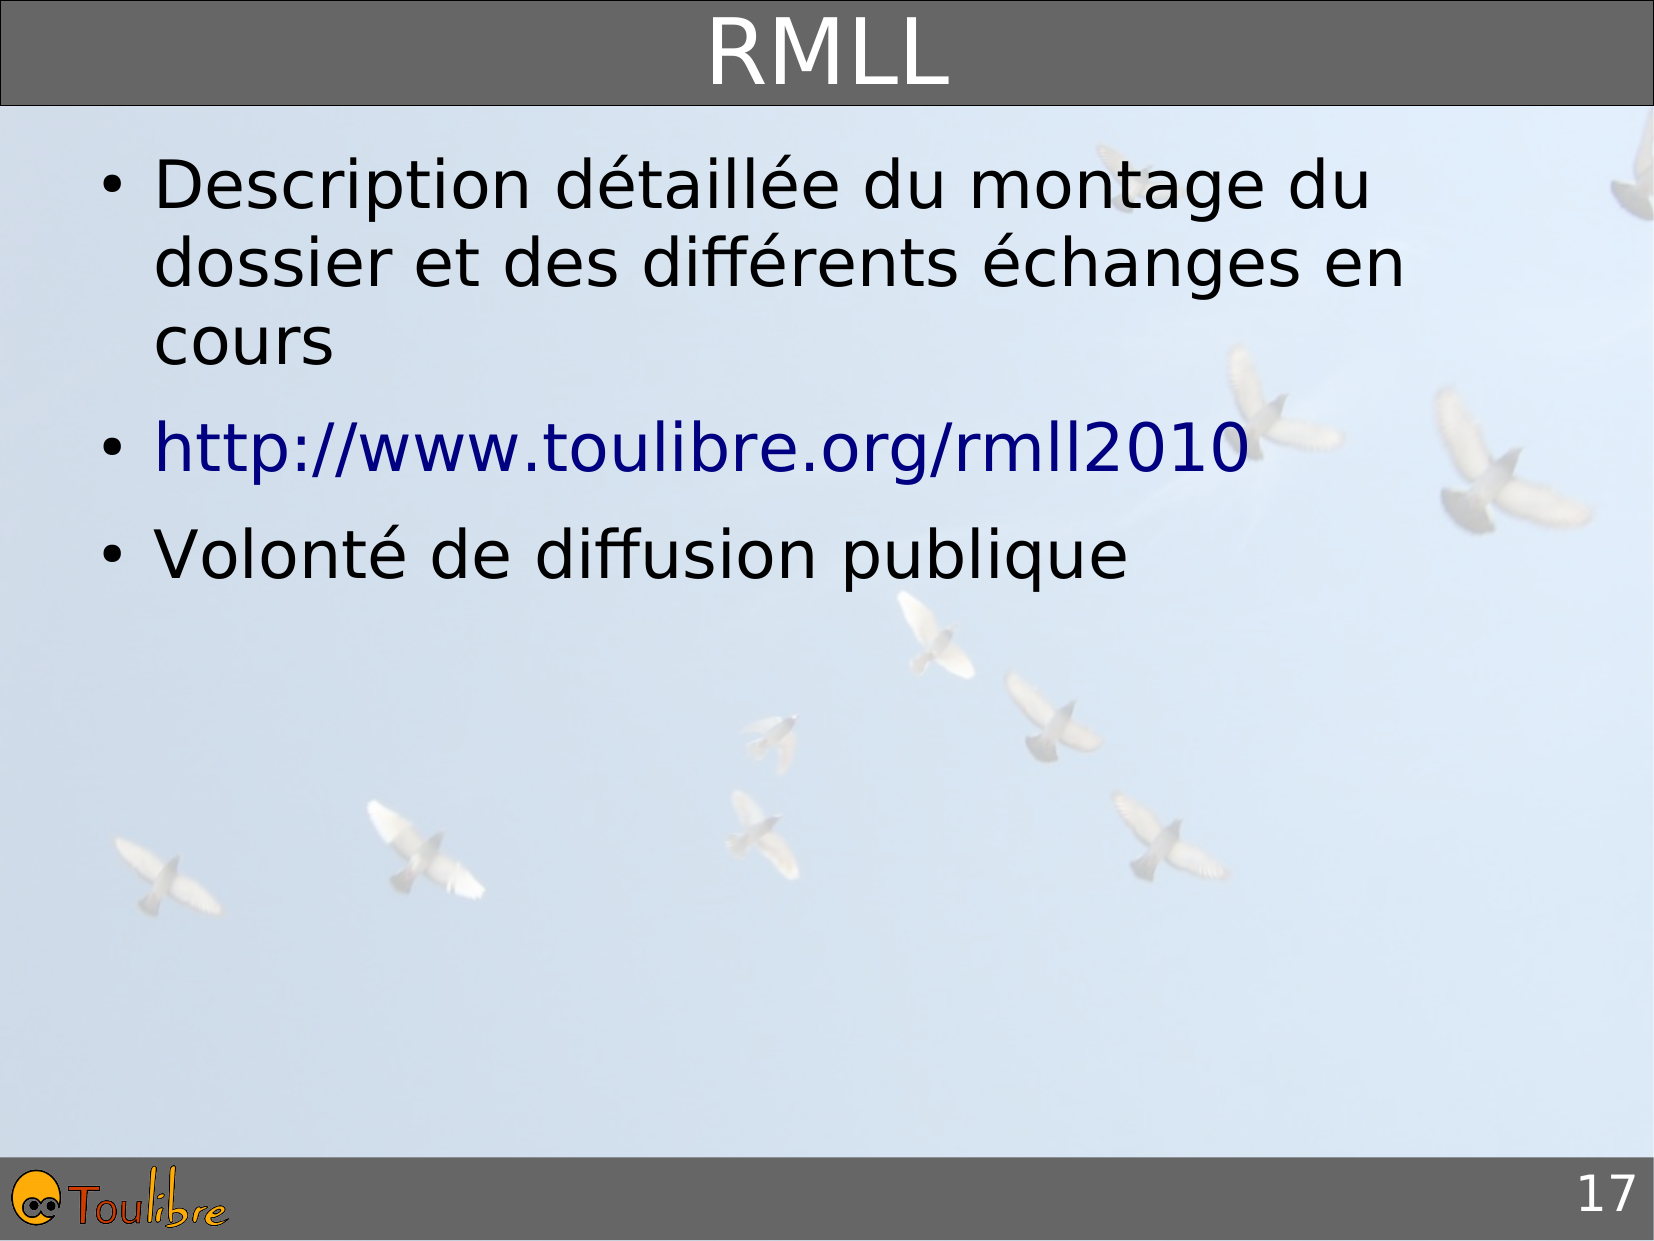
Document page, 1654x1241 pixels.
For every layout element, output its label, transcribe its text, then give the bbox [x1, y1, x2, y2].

title RMLL [0, 0, 1654, 107]
picture [11, 1165, 229, 1228]
list Description détaillée du montage du dossier et des différents échanges en cours http://www.toulibre.org/rmll2010 Volonté de diffusion publique [82, 146, 1571, 1094]
